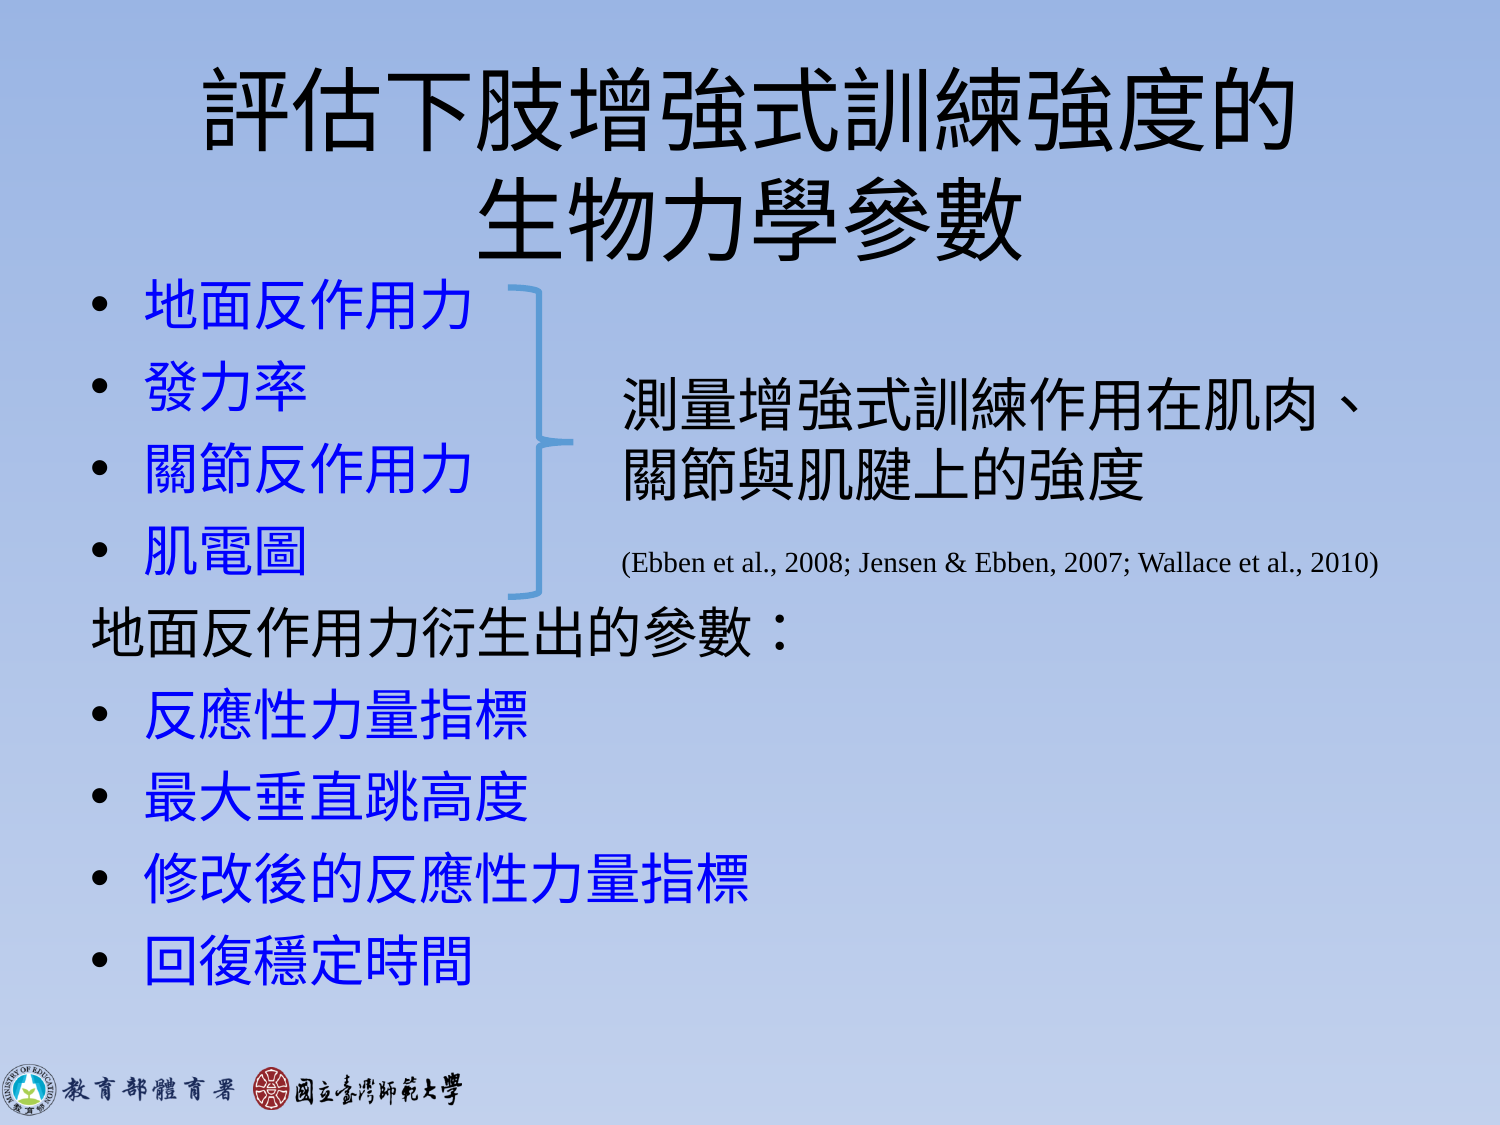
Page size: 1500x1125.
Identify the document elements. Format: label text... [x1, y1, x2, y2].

title 評估下肢增強式訓練強度的 生物力學參數 [75, 45, 1426, 233]
list 地面反作用力 發力率 關節反作用力 肌電圖 地面反作用力衍生出的參數： 反應性力量指標 最大垂直跳高度 修改後的反應性力量指標 回復穩定時間 [75, 262, 1426, 1005]
text_box 測量增強式訓練作用在肌肉、關節與肌腱上的強度 (Ebben et al., 2008; Jensen & Ebben, 2007; Wallace et al., 2010) [606, 361, 1426, 634]
